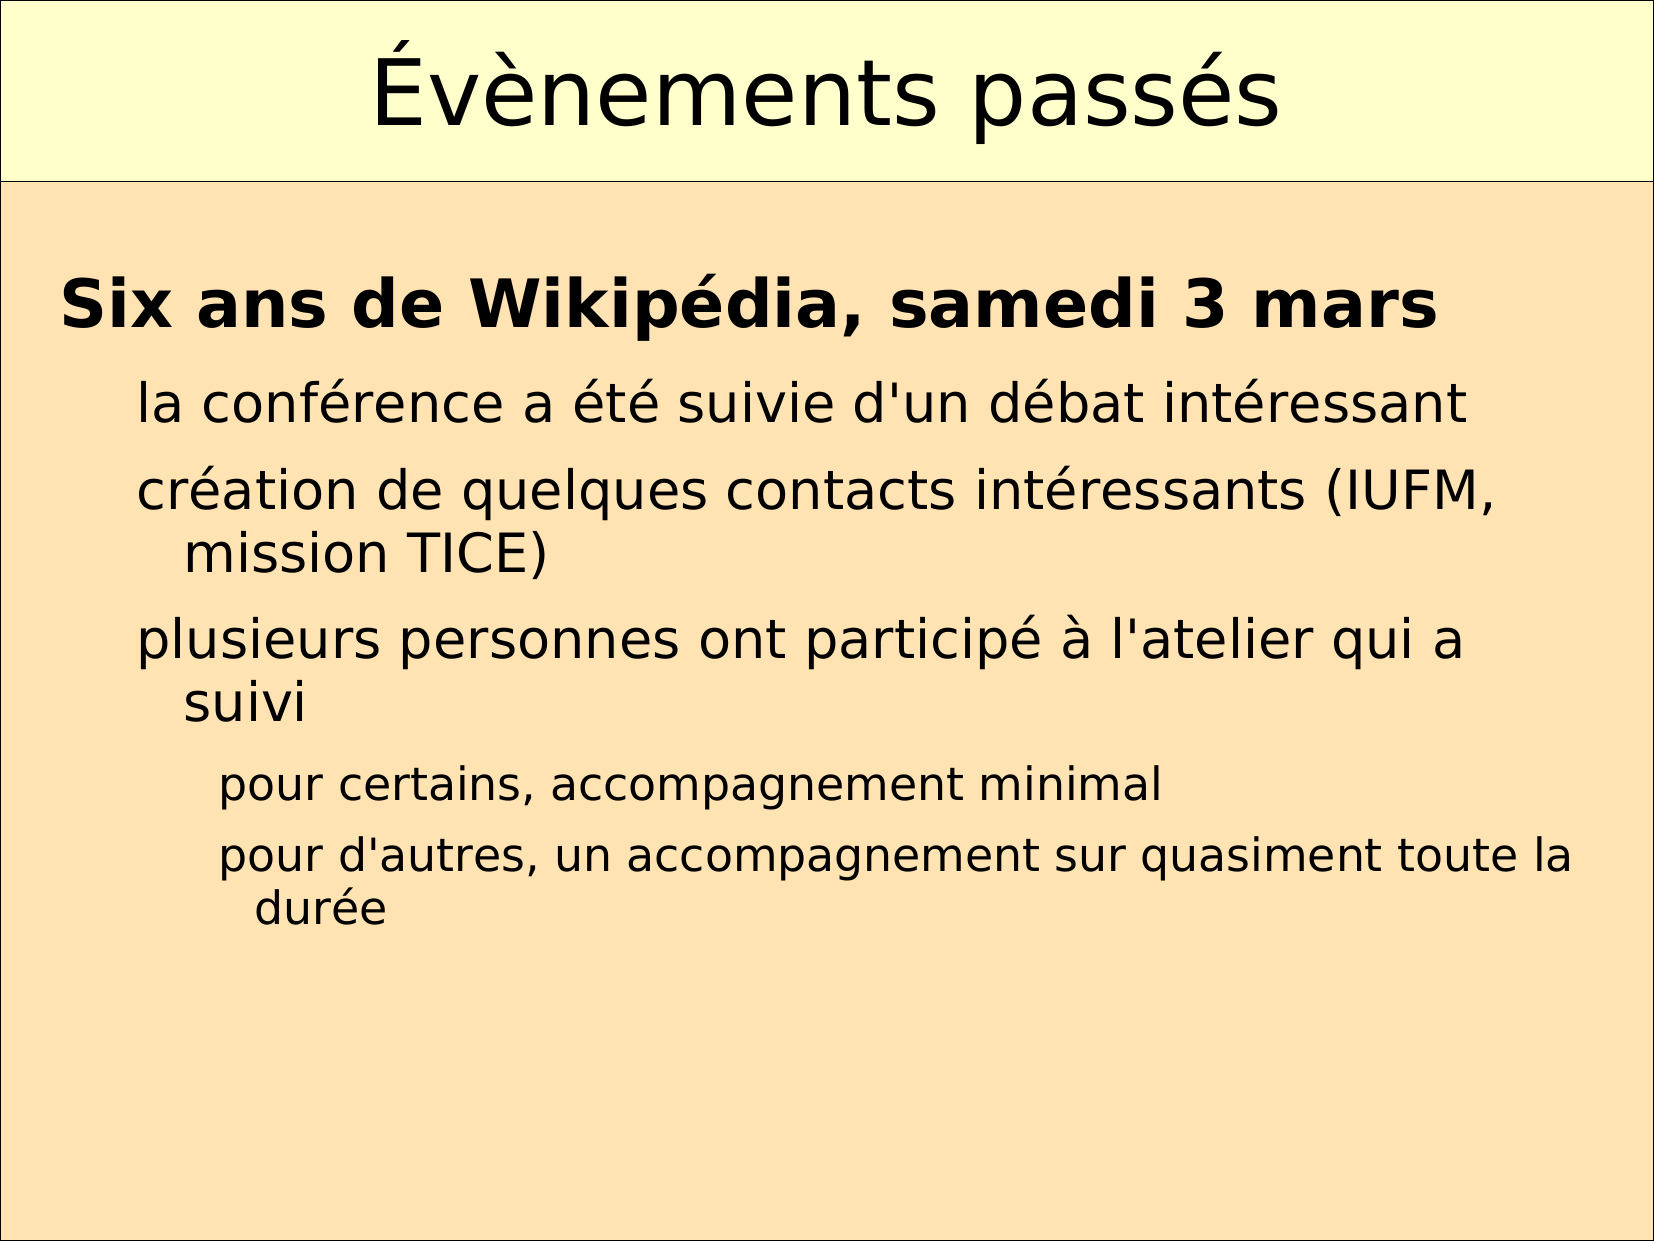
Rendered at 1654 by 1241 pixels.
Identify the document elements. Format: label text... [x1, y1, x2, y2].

title Évènements passés [0, 33, 1654, 154]
list Six ans de Wikipédia, samedi 3 mars la conférence a été suivie d'un débat intéressant création de quelques contacts intéressants (IUFM, mission TICE) plusieurs personnes ont participé à l'atelier qui a suivi pour certains, accompagnement minimal pour d'autres, un accompagnement sur quasiment toute la durée [41, 265, 1594, 1099]
